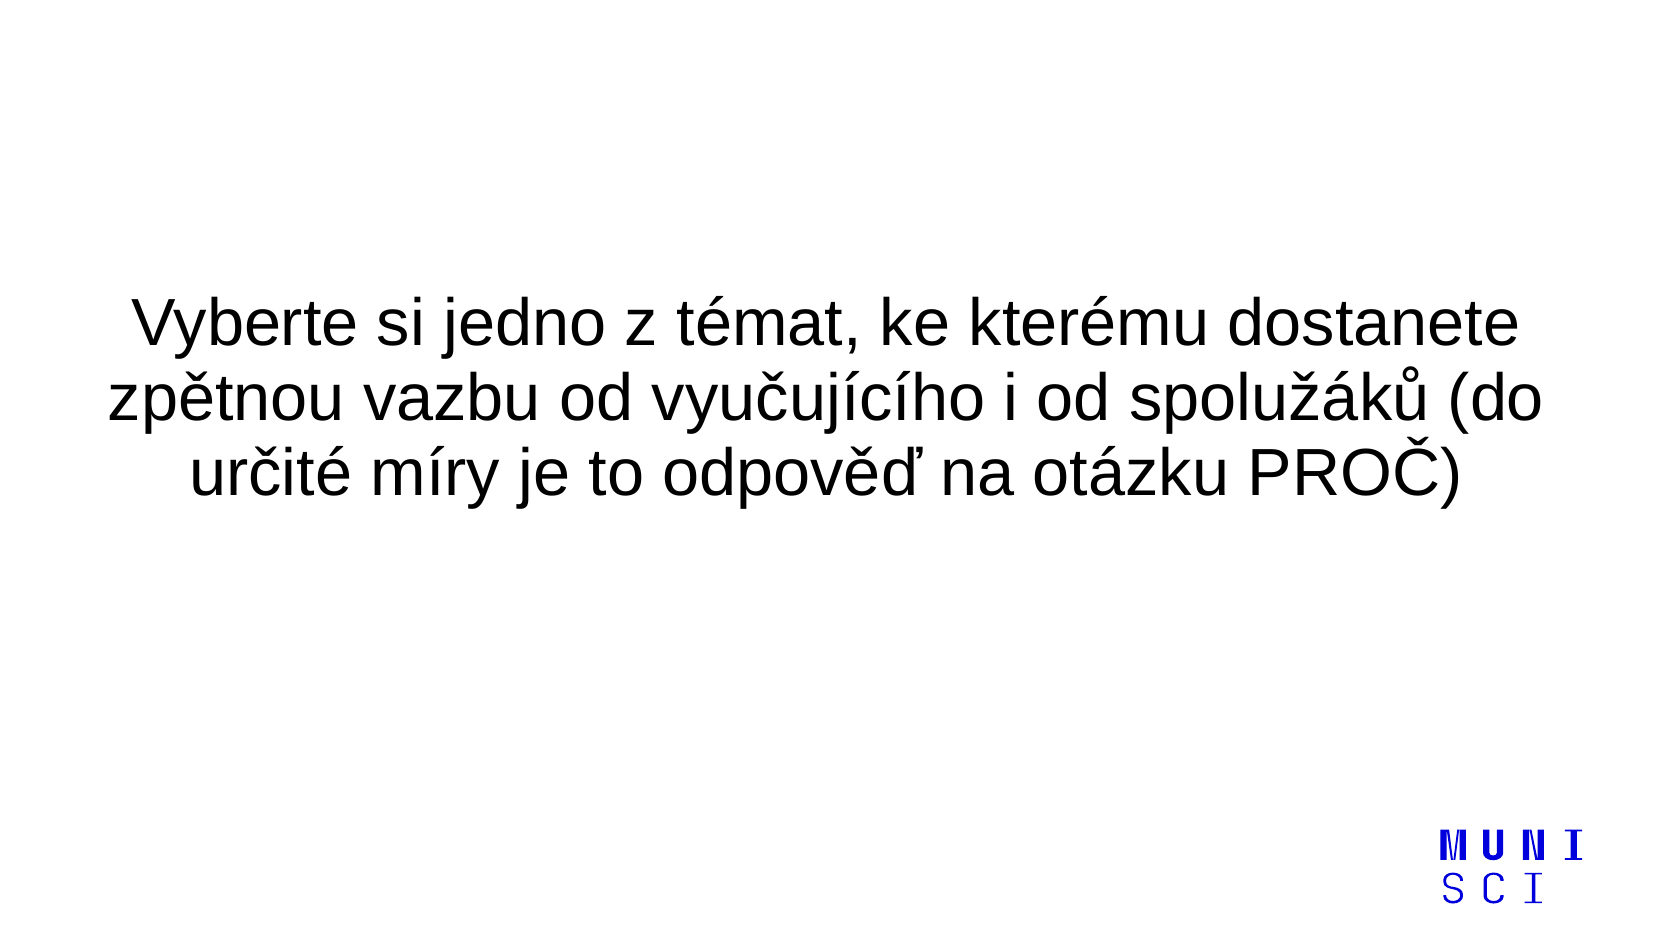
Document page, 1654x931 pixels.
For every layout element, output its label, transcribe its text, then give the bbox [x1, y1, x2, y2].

subtitle Vyberte si jedno z témat, ke kterému dostanete zpětnou vazbu od vyučujícího i od spolužáků (do určité míry je to odpověď na otázku PROČ) [82, 37, 1571, 758]
